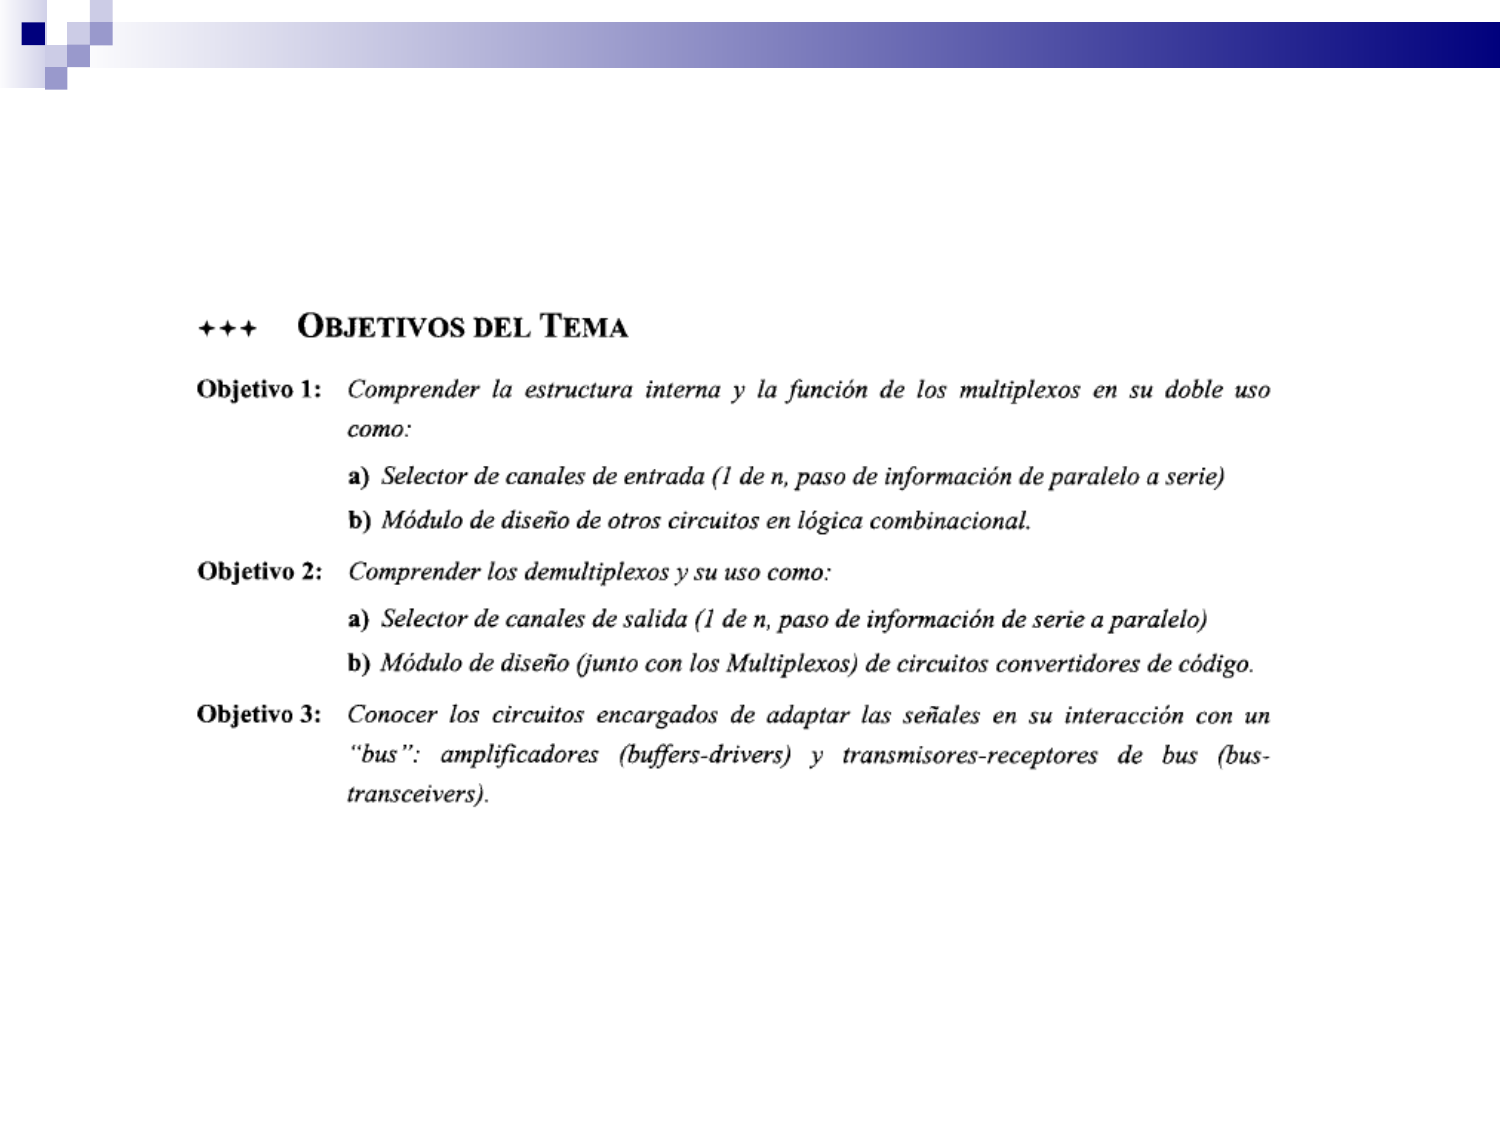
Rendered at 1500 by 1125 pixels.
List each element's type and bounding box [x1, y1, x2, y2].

picture [171, 305, 1328, 820]
